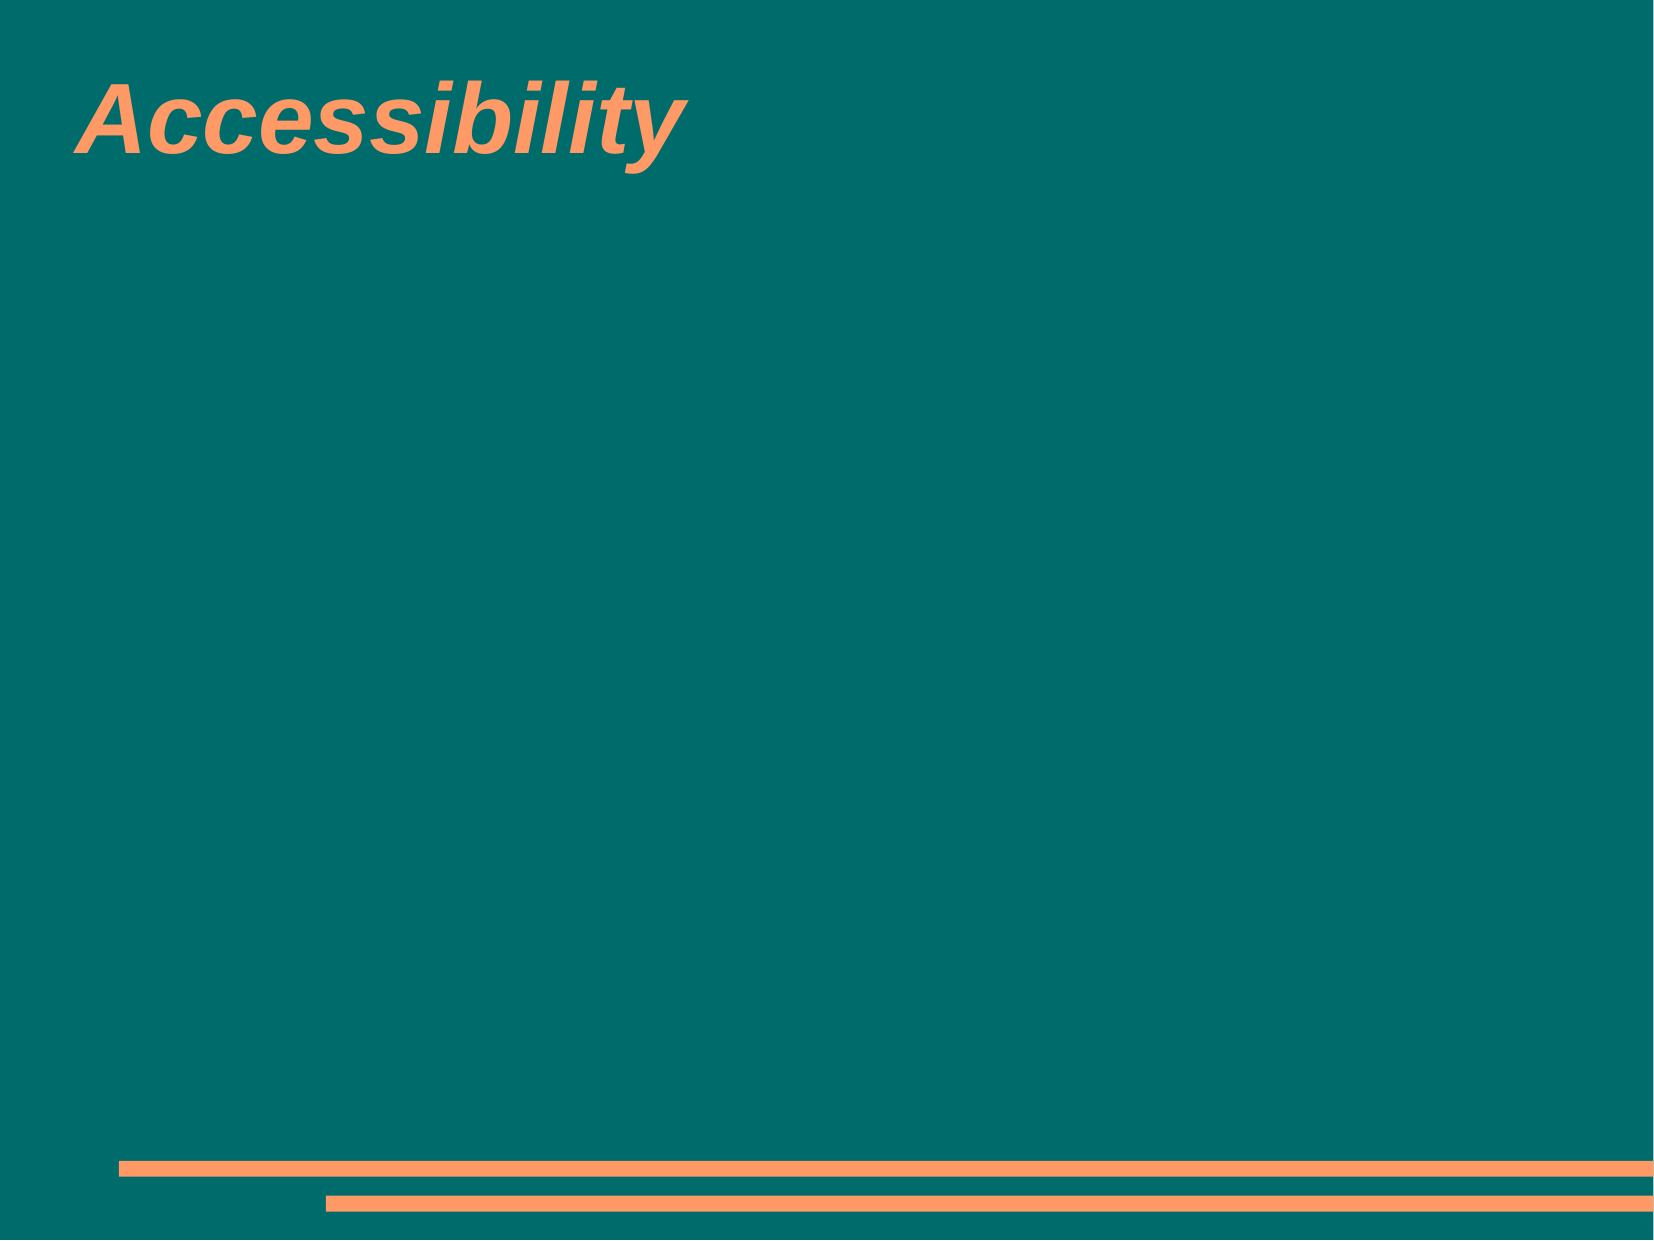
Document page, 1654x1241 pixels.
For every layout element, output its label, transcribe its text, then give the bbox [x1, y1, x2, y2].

title Accessibility [75, 15, 1576, 223]
